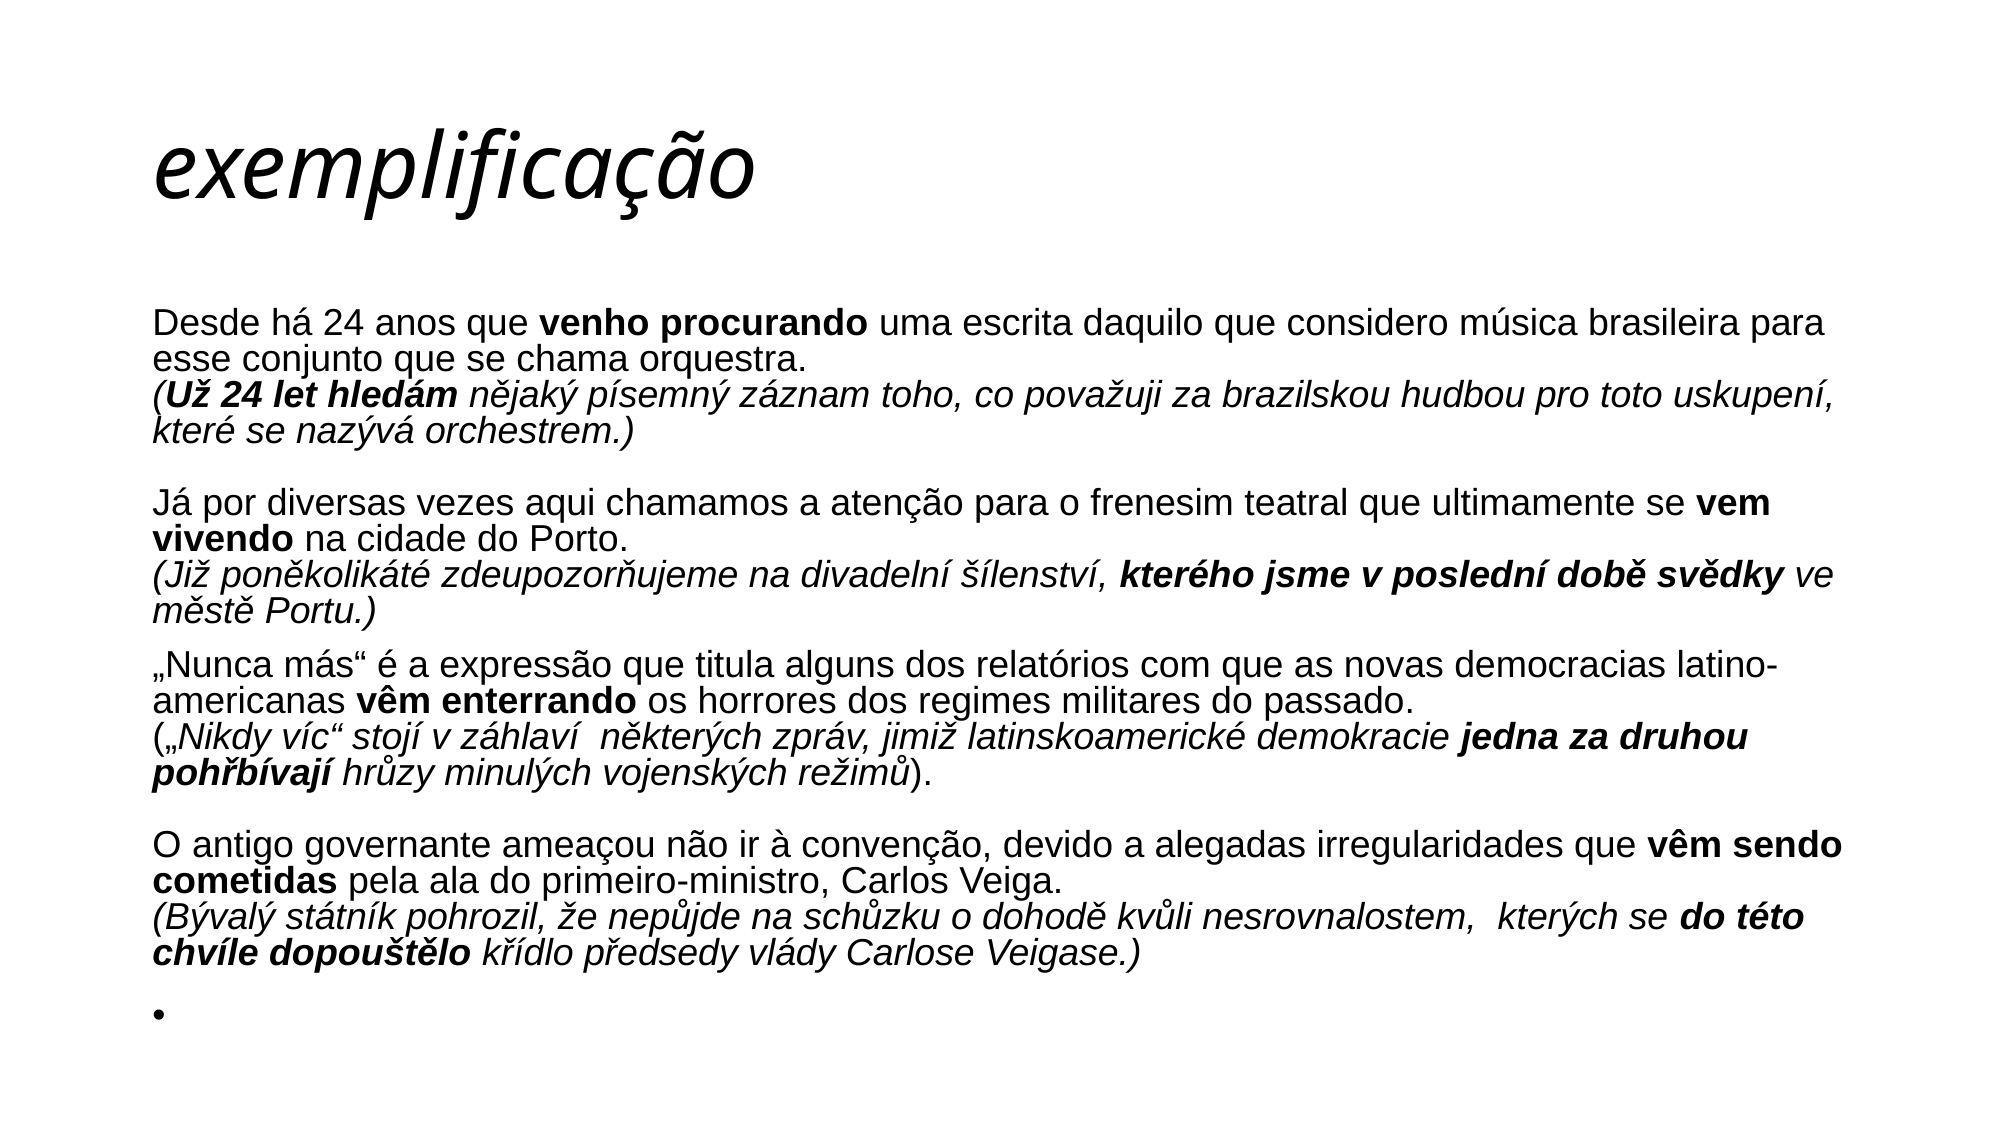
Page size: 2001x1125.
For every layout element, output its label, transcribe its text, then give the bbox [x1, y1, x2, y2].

list Desde há 24 anos que venho procurando uma escrita daquilo que considero música brasileira para esse conjunto que se chama orquestra. (Už 24 let hledám nějaký písemný záznam toho, co považuji za brazilskou hudbou pro toto uskupení, které se nazývá orchestrem.) Já por diversas vezes aqui chamamos a atenção para o frenesim teatral que ultimamente se vem vivendo na cidade do Porto. (Již poněkolikáté zdeupozorňujeme na divadelní šílenství, kterého jsme v poslední době svědky ve městě Portu.) „Nunca más“ é a expressão que titula alguns dos relatórios com que as novas democracias latino-americanas vêm enterrando os horrores dos regimes militares do passado. („Nikdy víc“ stojí v záhlaví některých zpráv, jimiž latinskoamerické demokracie jedna za druhou pohřbívají hrůzy minulých vojenských režimů). O antigo governante ameaçou não ir à convenção, devido a alegadas irregularidades que vêm sendo cometidas pela ala do primeiro-ministro, Carlos Veiga. (Bývalý státník pohrozil, že nepůjde na schůzku o dohodě kvůli nesrovnalostem, kterých se do této chvíle dopouštělo křídlo předsedy vlády Carlose Veigase.) [137, 299, 1863, 1014]
title exemplificação [137, 59, 1863, 278]
